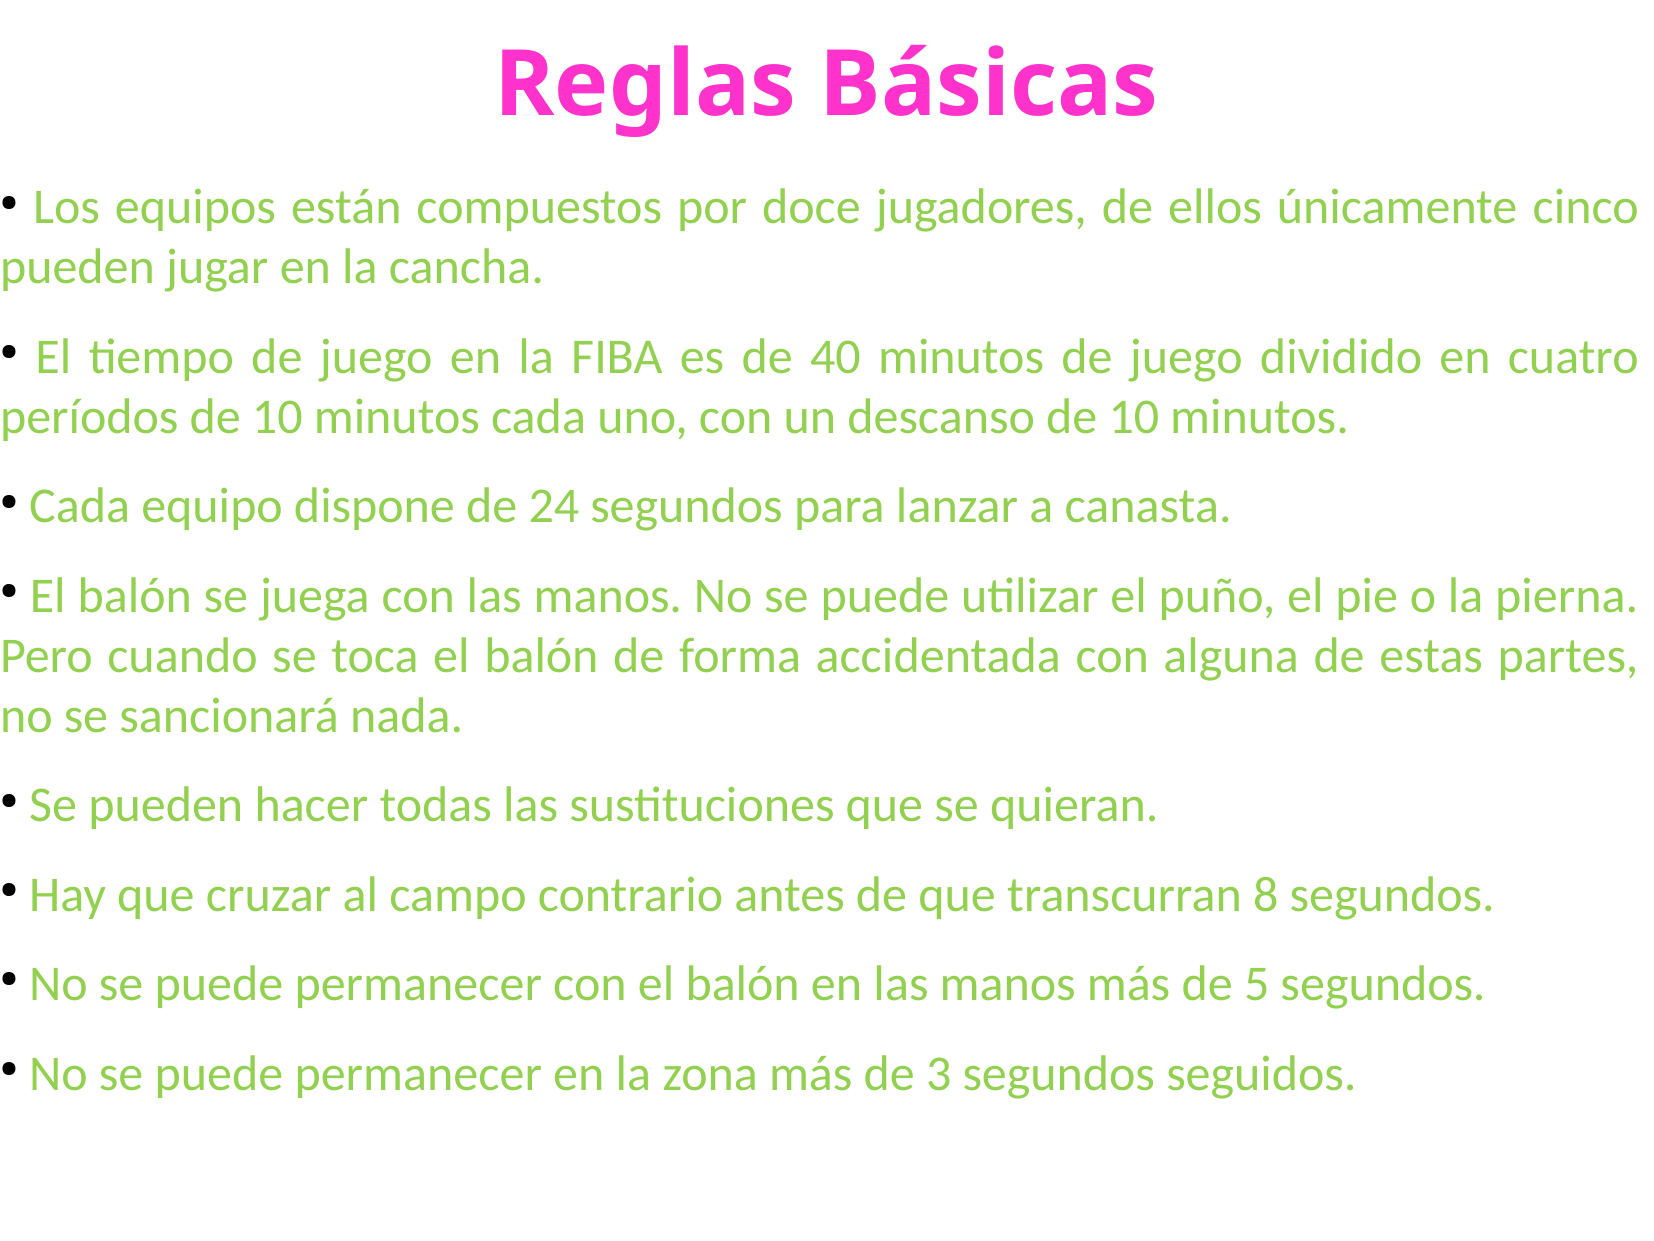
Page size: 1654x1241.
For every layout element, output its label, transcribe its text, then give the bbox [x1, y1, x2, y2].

list Los equipos están compuestos por doce jugadores, de ellos únicamente cinco pueden jugar en la cancha. El tiempo de juego en la FIBA es de 40 minutos de juego dividido en cuatro períodos de 10 minutos cada uno, con un descanso de 10 minutos. Cada equipo dispone de 24 segundos para lanzar a canasta. El balón se juega con las manos. No se puede utilizar el puño, el pie o la pierna. Pero cuando se toca el balón de forma accidentada con alguna de estas partes, no se sancionará nada. Se pueden hacer todas las sustituciones que se quieran. Hay que cruzar al campo contrario antes de que transcurran 8 segundos. No se puede permanecer con el balón en las manos más de 5 segundos. No se puede permanecer en la zona más de 3 segundos seguidos. [0, 173, 1654, 1206]
title Reglas Básicas [82, 24, 1571, 135]
